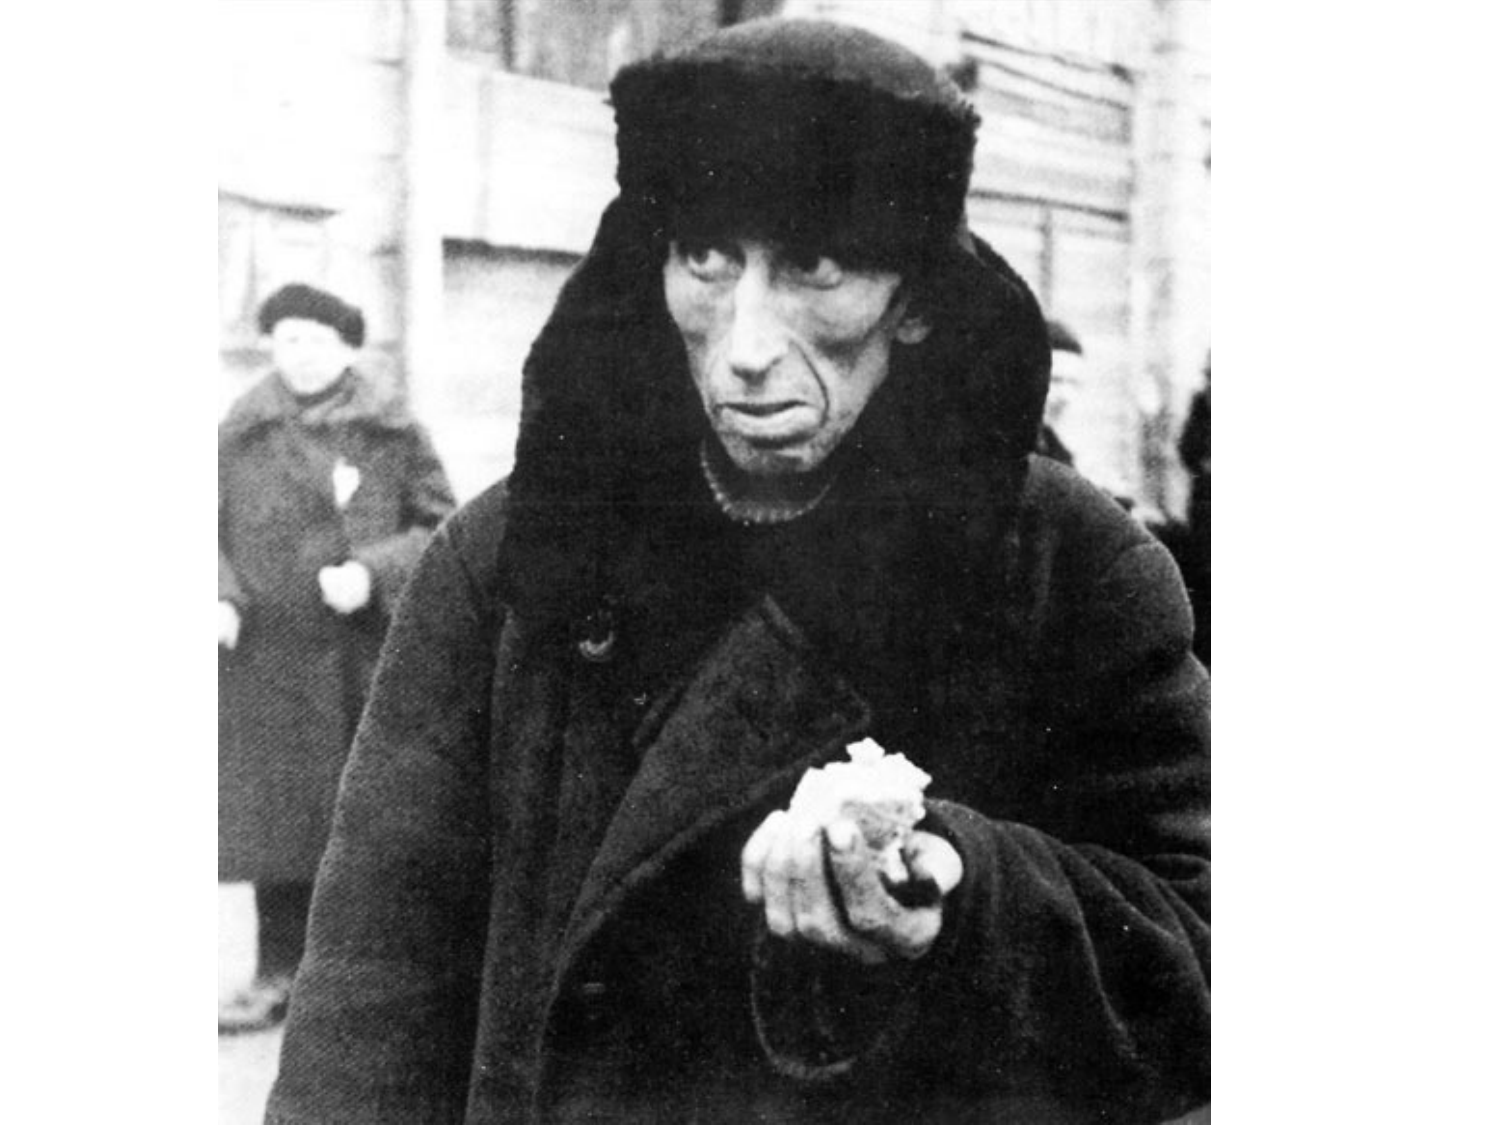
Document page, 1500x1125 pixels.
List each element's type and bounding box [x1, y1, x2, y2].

picture [218, 0, 1211, 1125]
